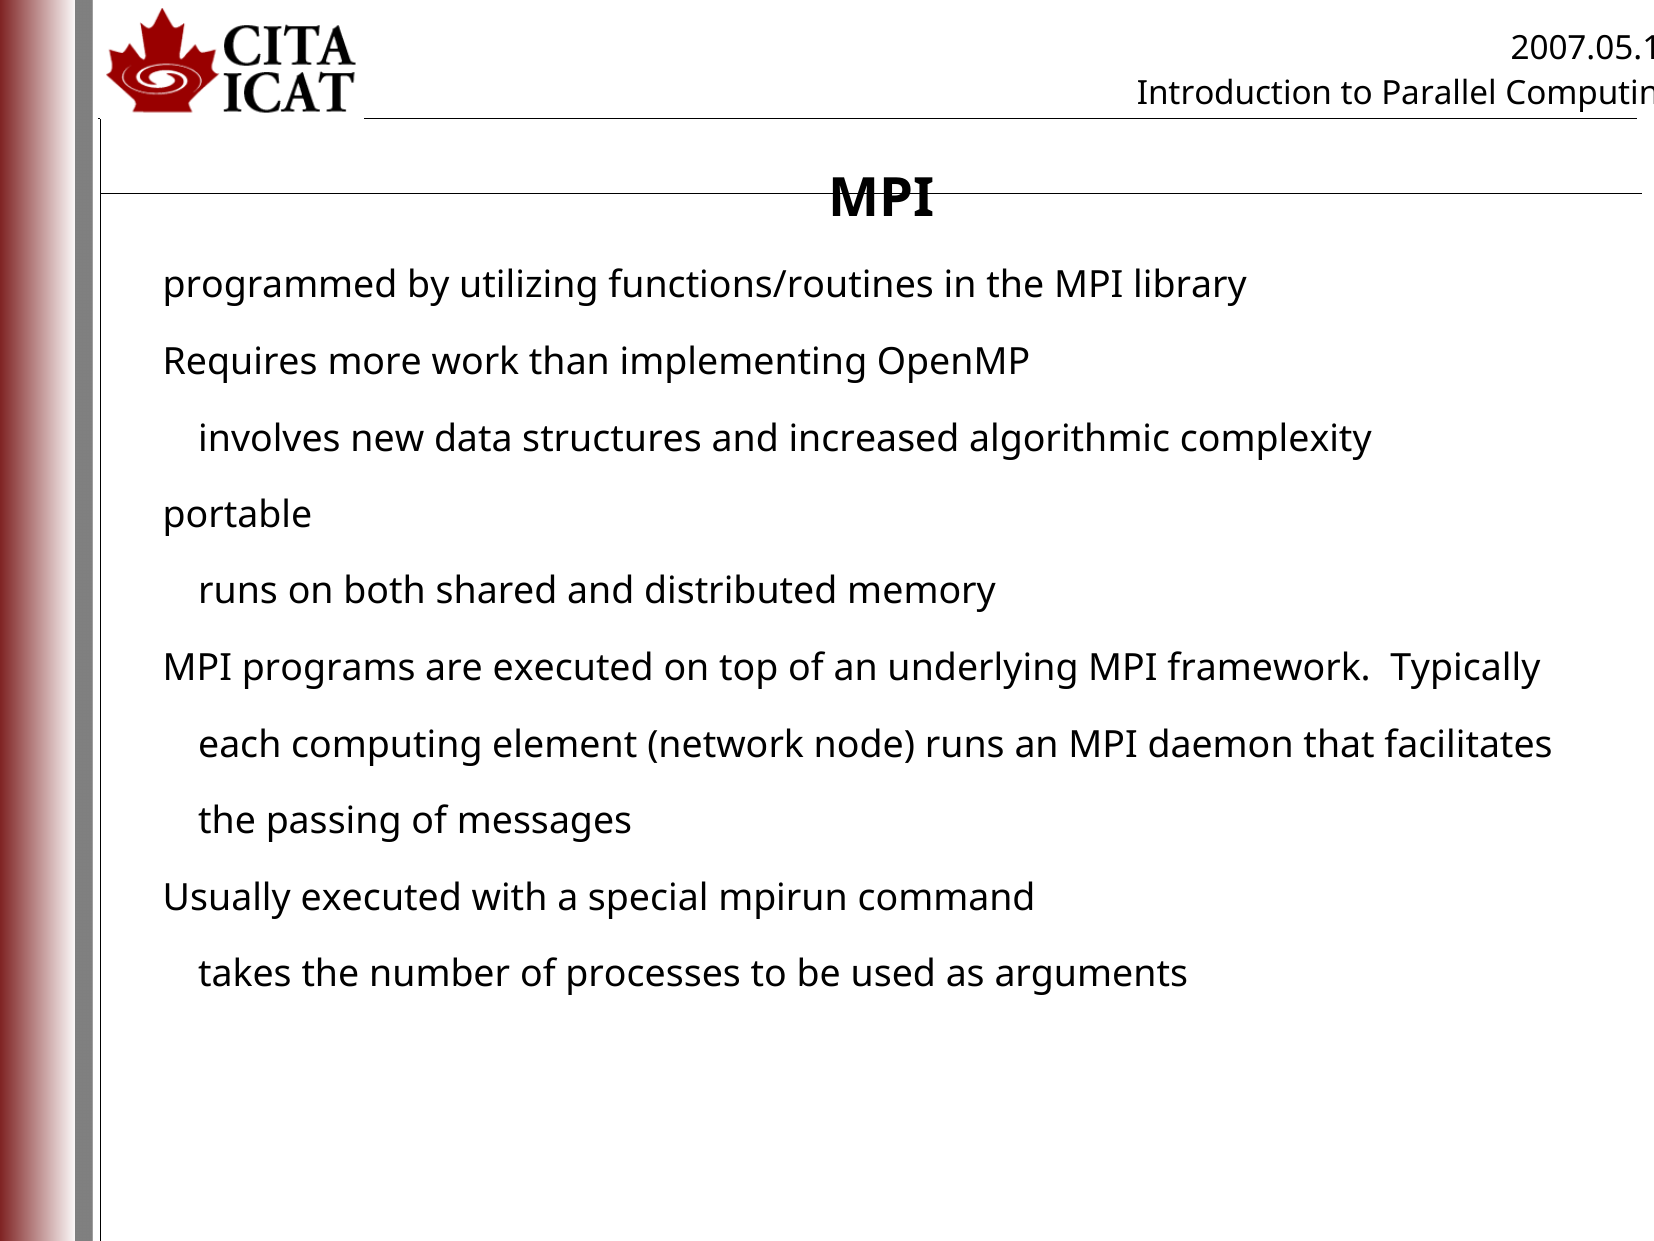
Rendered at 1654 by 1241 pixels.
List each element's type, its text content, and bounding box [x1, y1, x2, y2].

text_box 2007.05.18 Introduction to Parallel Computing [1122, 16, 1654, 113]
text_box programmed by utilizing functions/routines in the MPI library Requires more work than implementing OpenMP involves new data structures and increased algorithmic complexity portable runs on both shared and distributed memory MPI programs are executed on top of an underlying MPI framework. Typically each computing element (network node) runs an MPI daemon that facilitates the passing of messages Usually executed with a special mpirun command takes the number of processes to be used as arguments [112, 225, 1613, 896]
text_box [0, 0, 76, 1241]
text_box MPI [112, 114, 1651, 196]
picture [100, 5, 364, 119]
